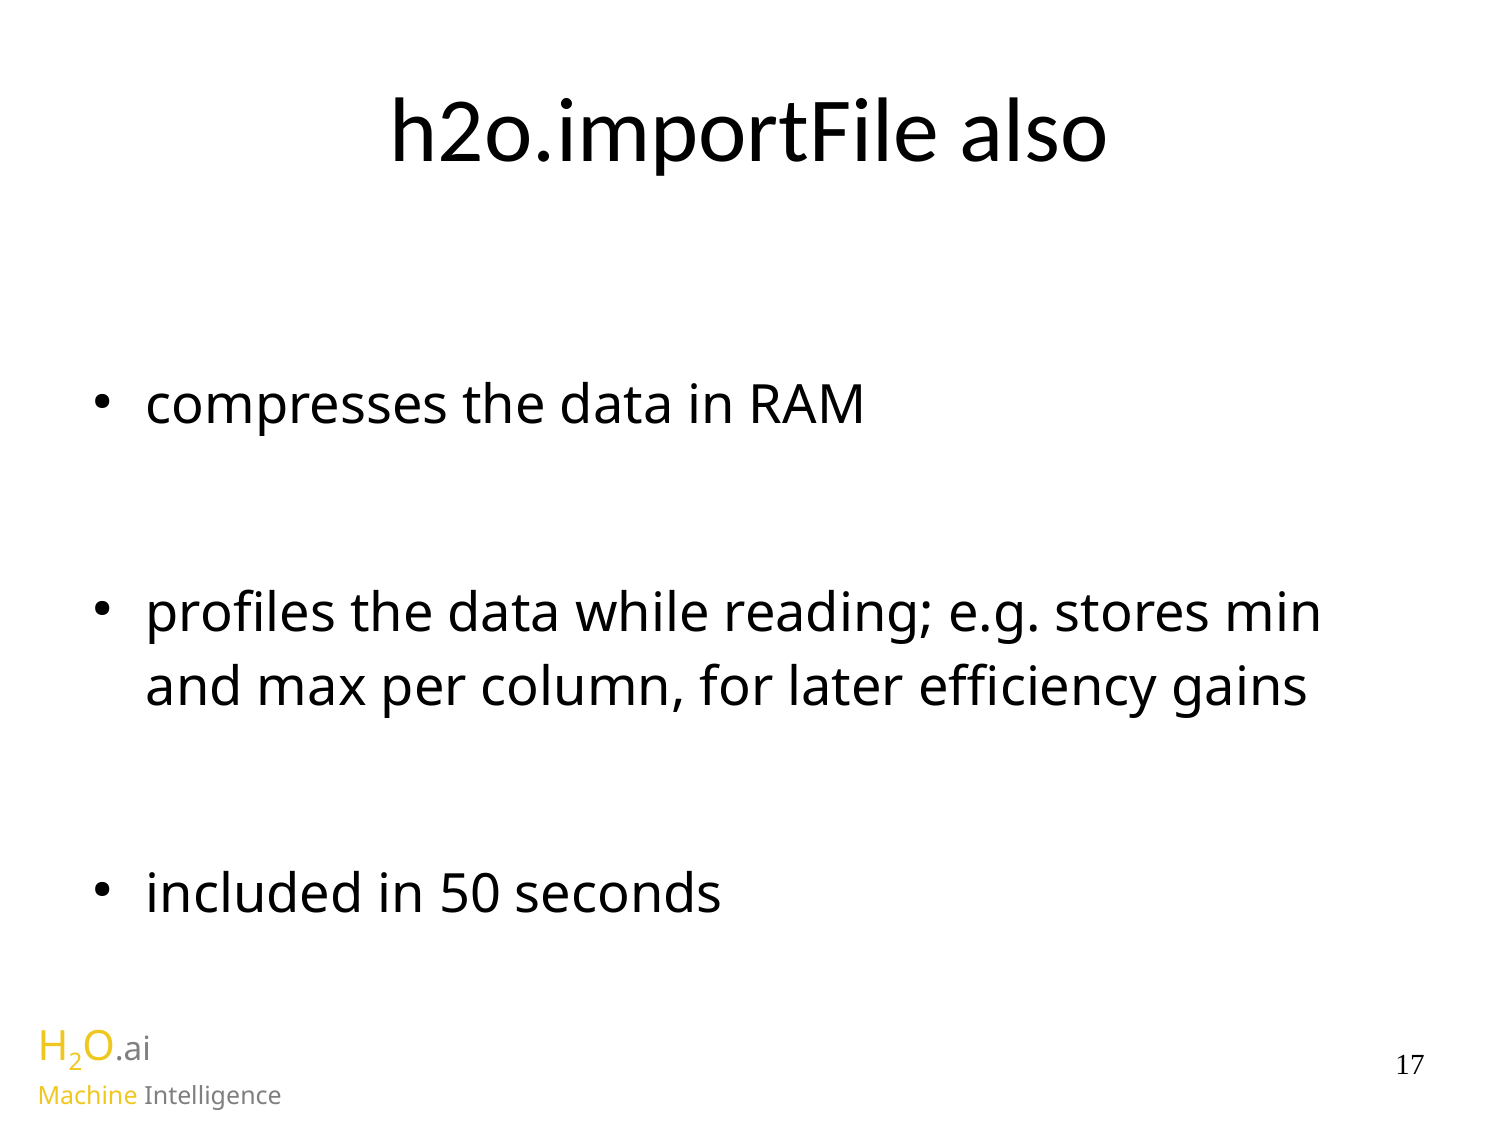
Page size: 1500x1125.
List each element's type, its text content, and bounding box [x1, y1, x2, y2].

list compresses the data in RAM profiles the data while reading; e.g. stores min and max per column, for later efficiency gains included in 50 seconds [75, 262, 1425, 931]
title h2o.importFile also [75, 15, 1425, 262]
